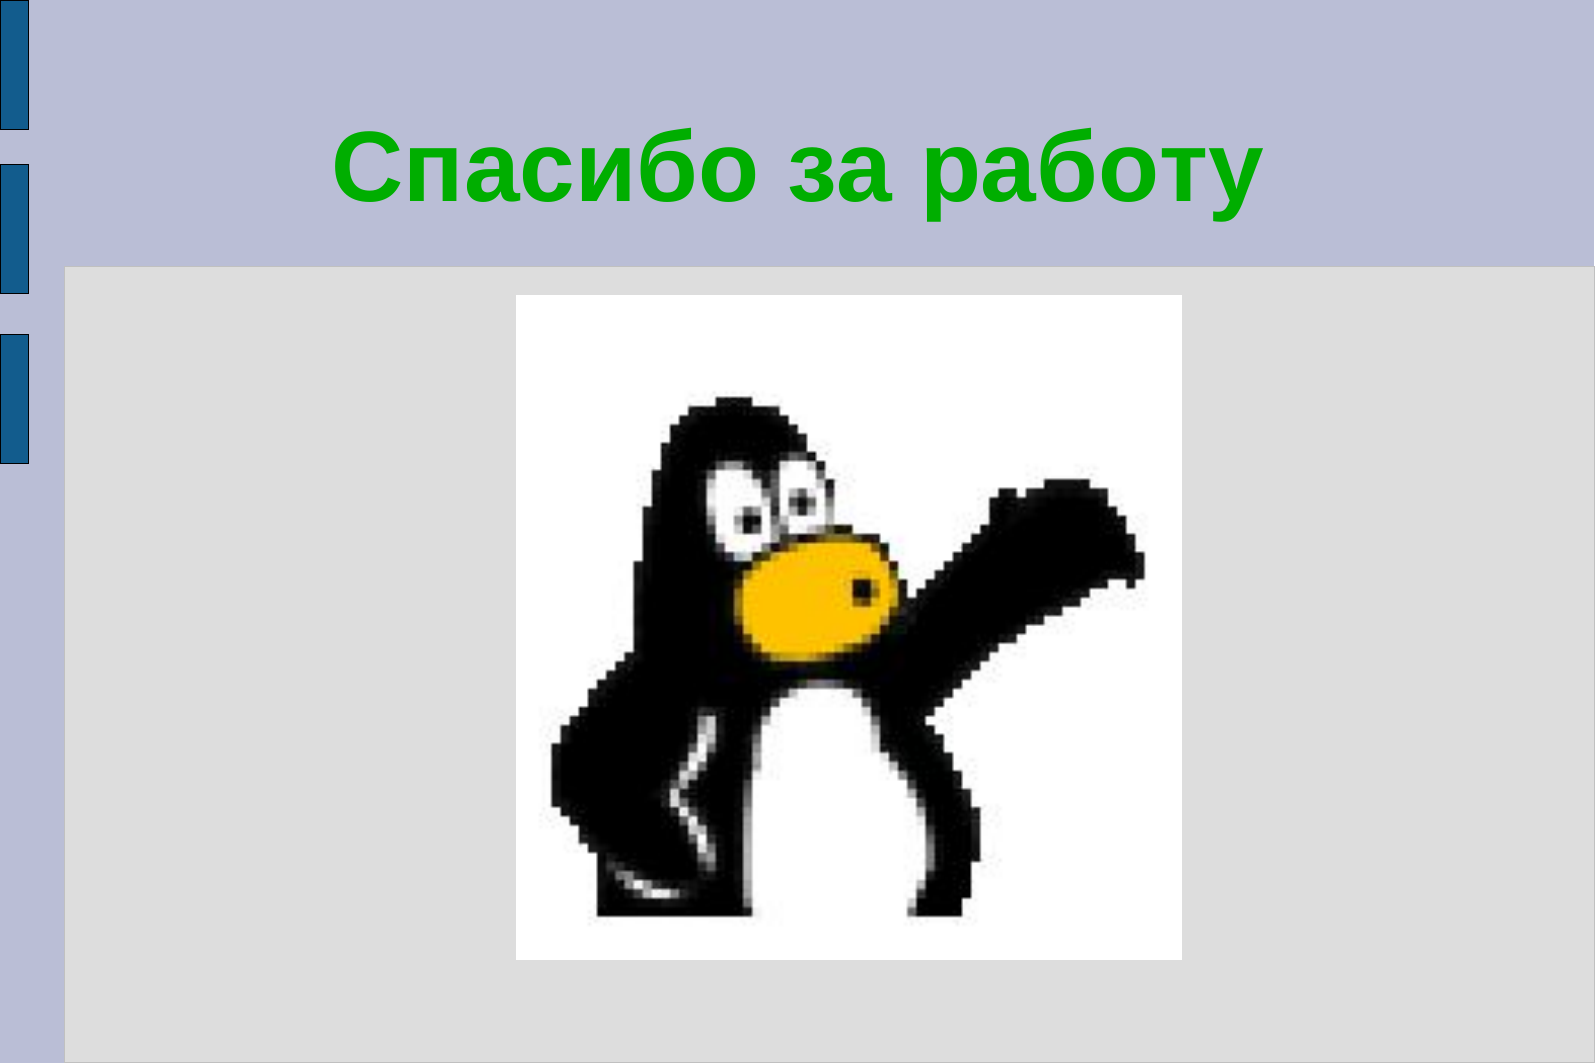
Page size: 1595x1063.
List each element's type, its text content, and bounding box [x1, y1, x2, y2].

title Спасибо за работу [117, 78, 1479, 256]
picture [516, 295, 1182, 960]
